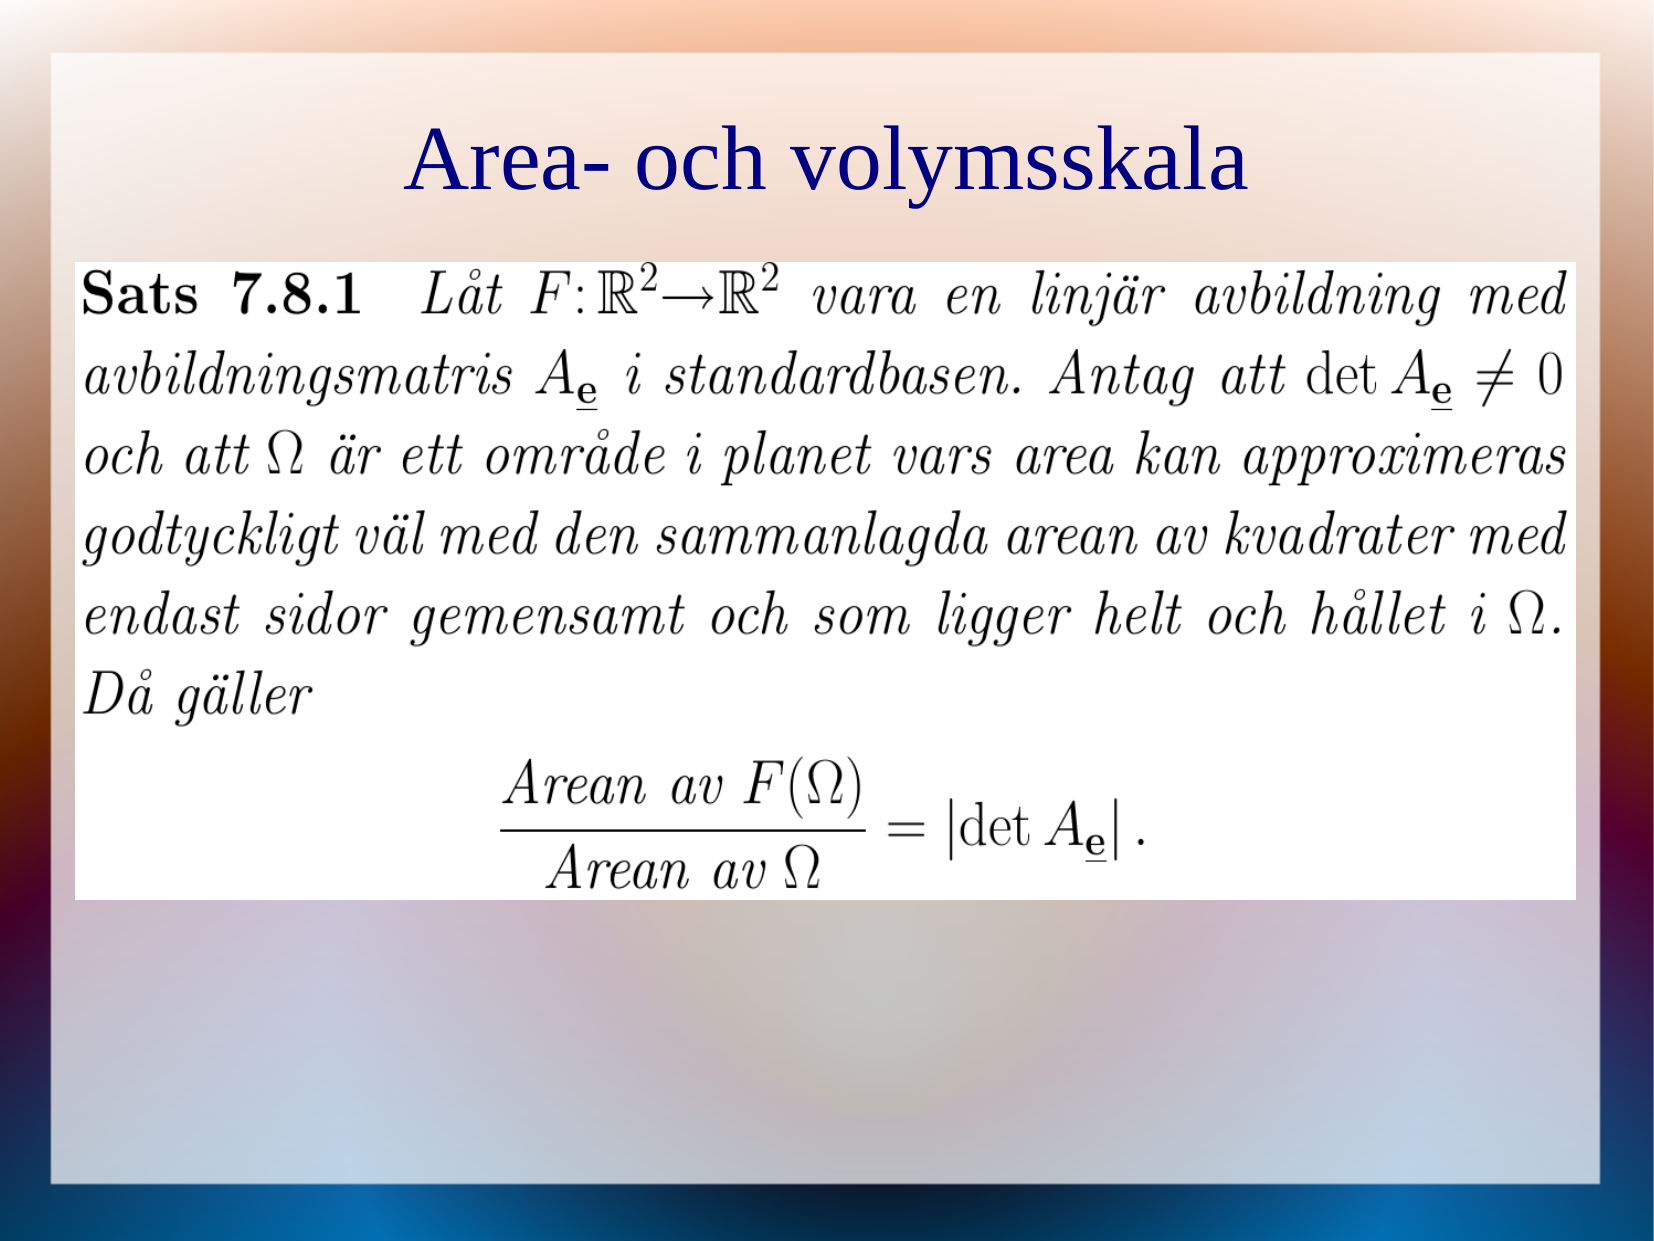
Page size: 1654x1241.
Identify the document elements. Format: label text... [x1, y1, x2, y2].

title Area- och volymsskala [82, 55, 1571, 262]
picture [0, 0, 1654, 1241]
